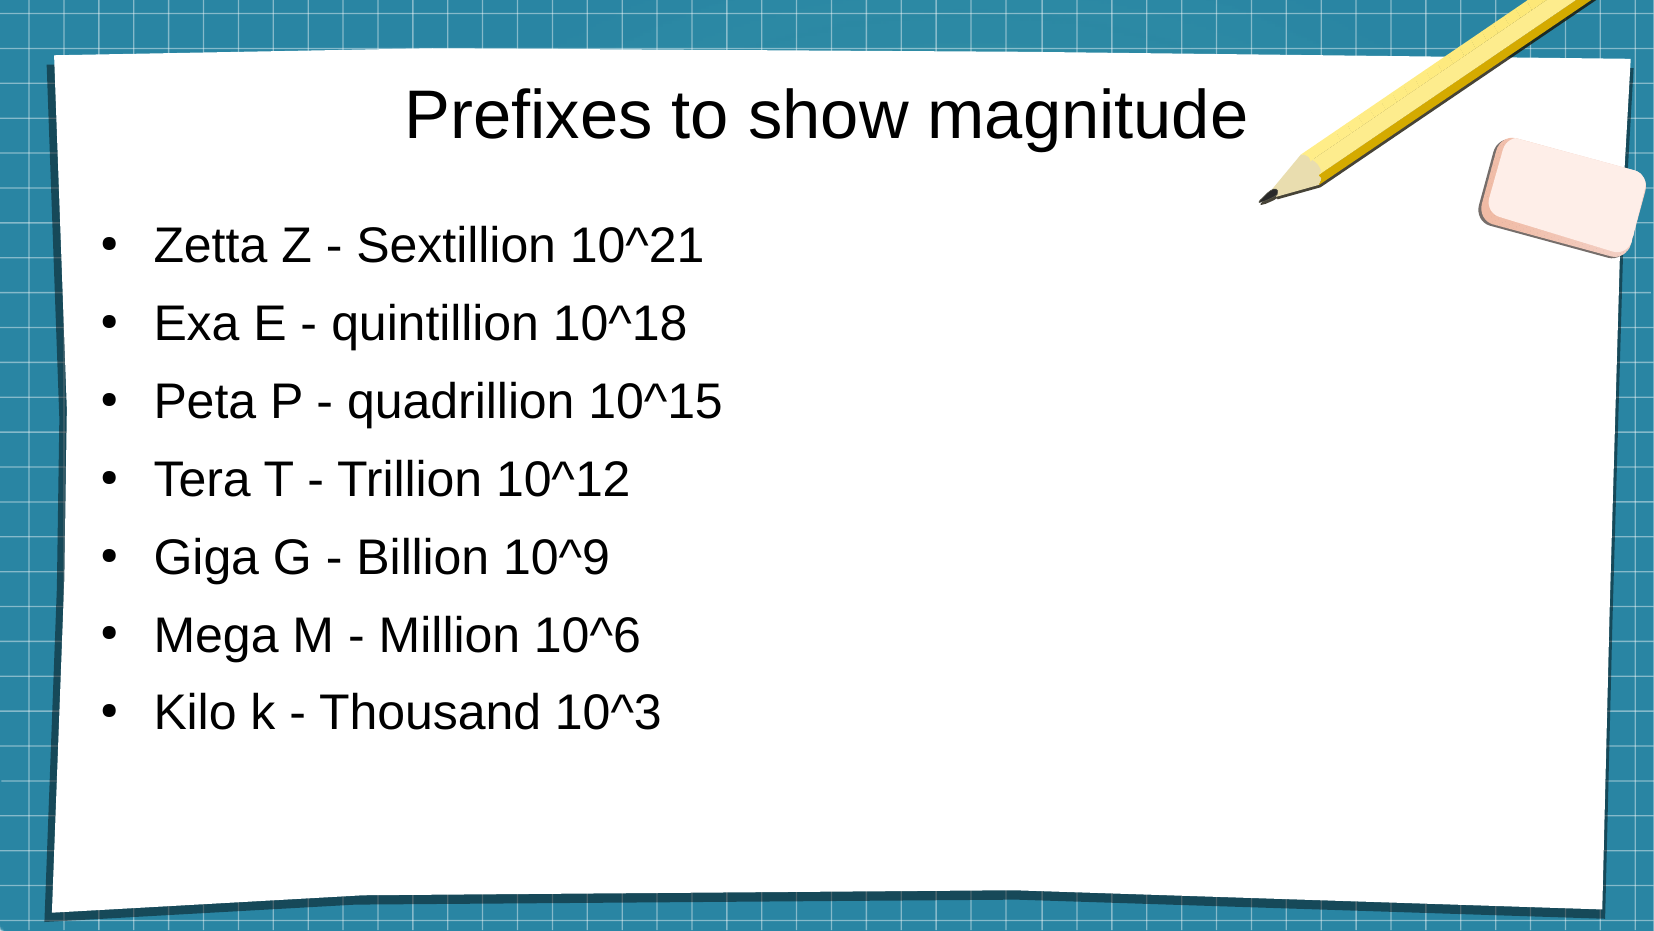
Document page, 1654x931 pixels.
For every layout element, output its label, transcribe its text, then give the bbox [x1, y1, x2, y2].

list Zetta Z - Sextillion 10^21 Exa E - quintillion 10^18 Peta P - quadrillion 10^15 Tera T - Trillion 10^12 Giga G - Billion 10^9 Mega M - Million 10^6 Kilo k - Thousand 10^3 [82, 217, 1571, 758]
title Prefixes to show magnitude [82, 37, 1571, 193]
